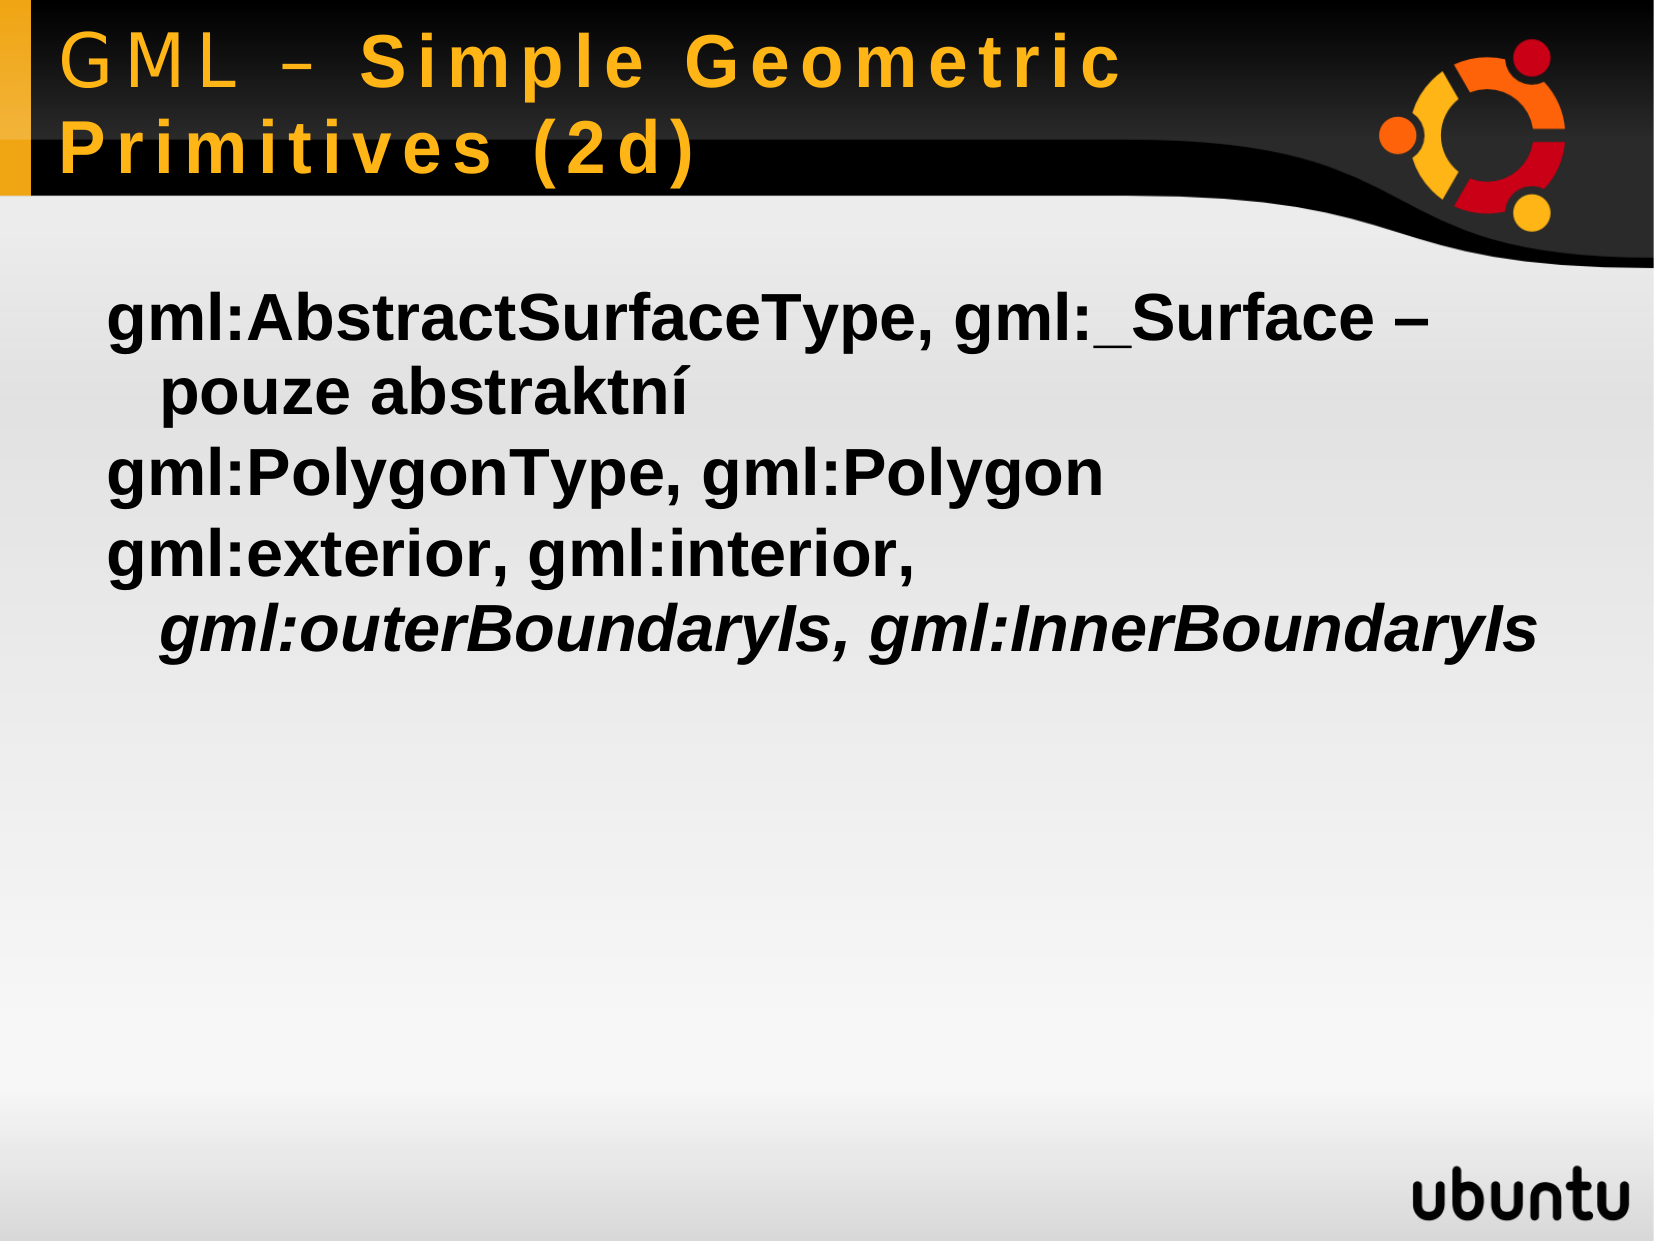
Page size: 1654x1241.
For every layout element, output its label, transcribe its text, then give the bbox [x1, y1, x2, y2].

title GML – Simple Geometric Primitives (2d) [59, 6, 1270, 201]
list gml:AbstractSurfaceType, gml:_Surface – pouze abstraktní gml:PolygonType, gml:Polygon gml:exterior, gml:interior, gml:outerBoundaryIs, gml:InnerBoundaryIs [88, 279, 1577, 1099]
picture [0, 0, 1654, 1241]
